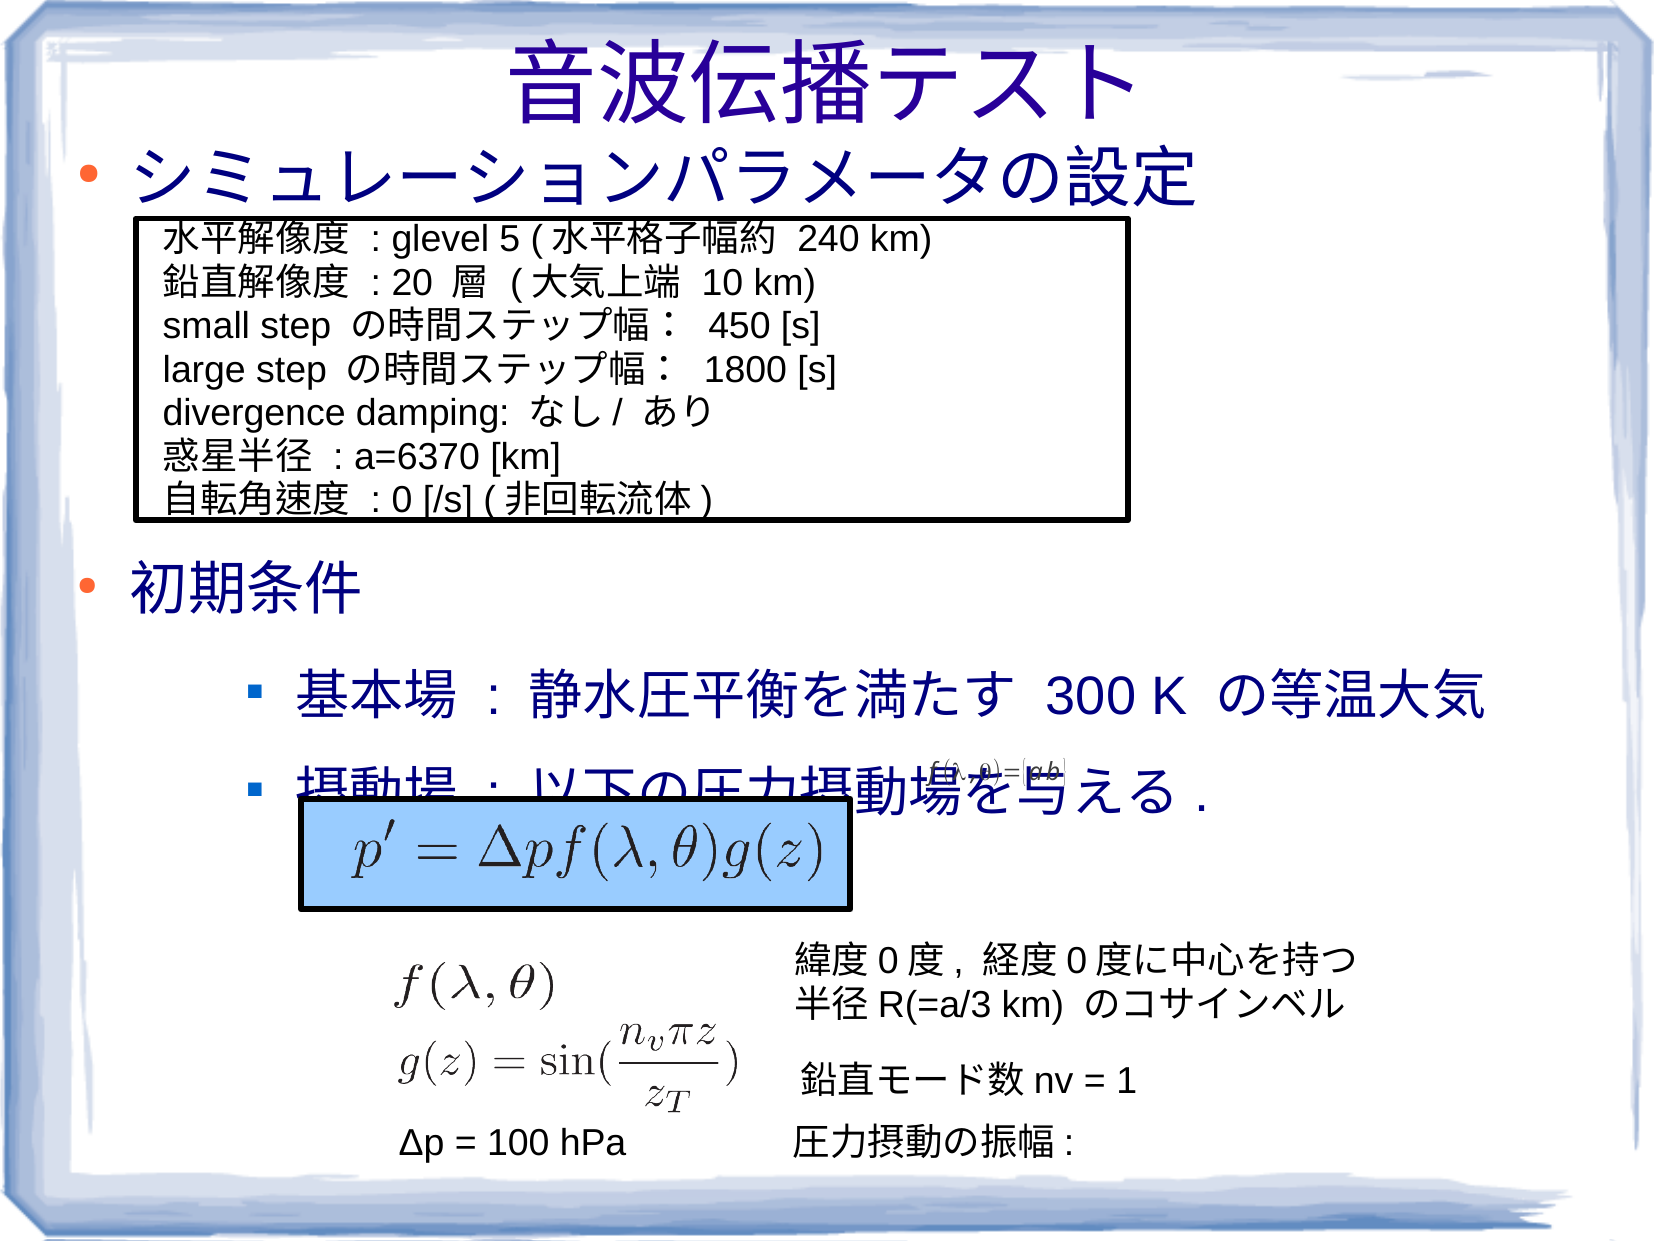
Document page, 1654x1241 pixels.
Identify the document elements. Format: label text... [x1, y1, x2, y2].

text_box 緯度0度, 経度0度に中心を持つ半径R(=a/3 km) のコサインベル [779, 931, 1382, 1034]
list シミュレーションパラメータの設定 初期条件 基本場 : 静水圧平衡を満たす 300 K の等温大気 摂動場 : 以下の圧力摂動場を与える. [59, 129, 1595, 1055]
title 音波伝播テスト [82, 19, 1571, 129]
text_box 水平解像度 : glevel 5 (水平格子幅約 240 km) 鉛直解像度 : 20 層 (大気上端 10 km) small step の時間ステップ幅： 450 [s] large step の時間ステップ幅： 1800 [s] divergence damping: なし/ あり 惑星半径 : a=6370 [km] 自転角速度 : 0 [/s] (非回転流体) [135, 218, 1128, 521]
picture [0, 0, 1654, 1241]
text_box Δp = 100 hPa 圧力摂動の振幅: [383, 1113, 1105, 1172]
chart [922, 756, 1075, 788]
text_box 鉛直モード数nv = 1 [785, 1051, 1170, 1110]
text_box [301, 798, 851, 910]
